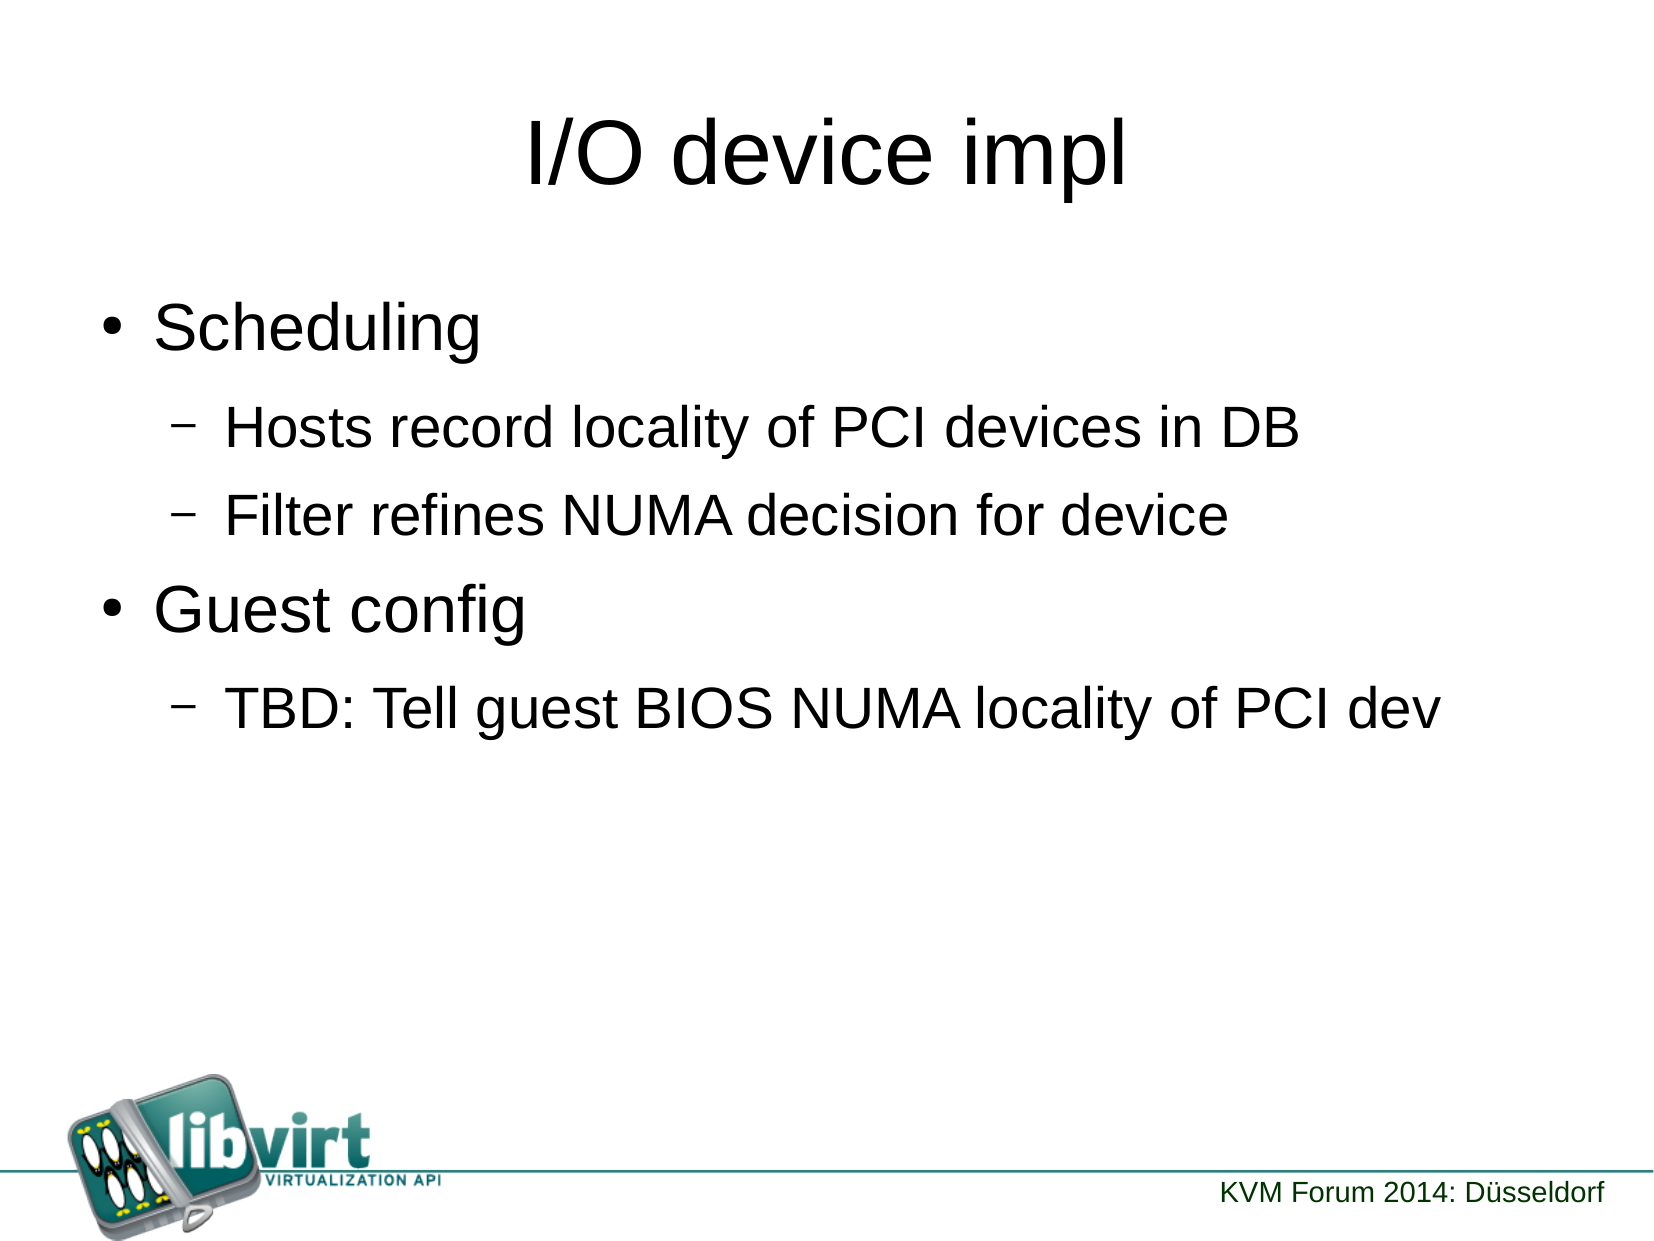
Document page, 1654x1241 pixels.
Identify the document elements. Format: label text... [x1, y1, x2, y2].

title I/O device impl [82, 49, 1571, 257]
picture [0, 1074, 1654, 1241]
list Scheduling Hosts record locality of PCI devices in DB Filter refines NUMA decision for device Guest config TBD: Tell guest BIOS NUMA locality of PCI dev [82, 290, 1571, 1010]
